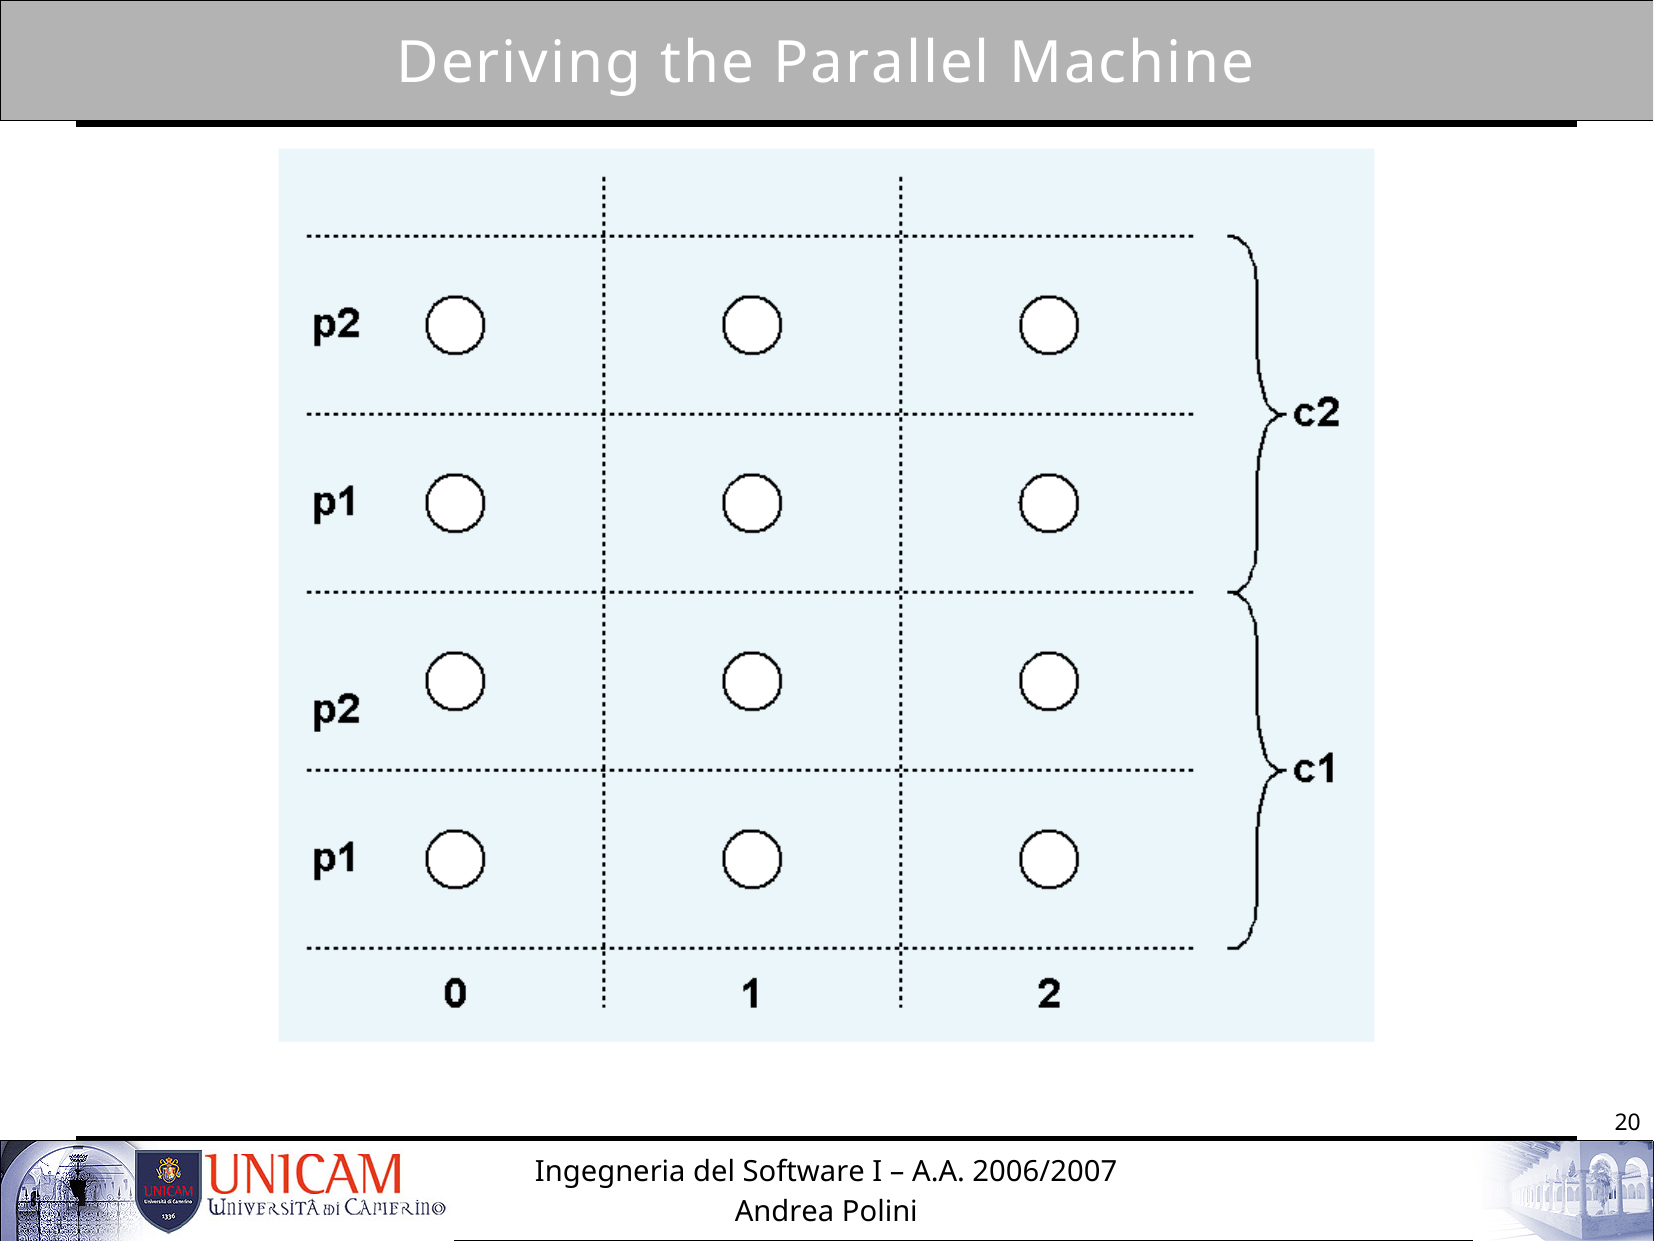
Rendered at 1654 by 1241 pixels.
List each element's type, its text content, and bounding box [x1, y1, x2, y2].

picture [276, 146, 1376, 1045]
picture [0, 1141, 454, 1241]
title Deriving the Parallel Machine [0, 0, 1653, 121]
picture [1473, 1141, 1654, 1241]
